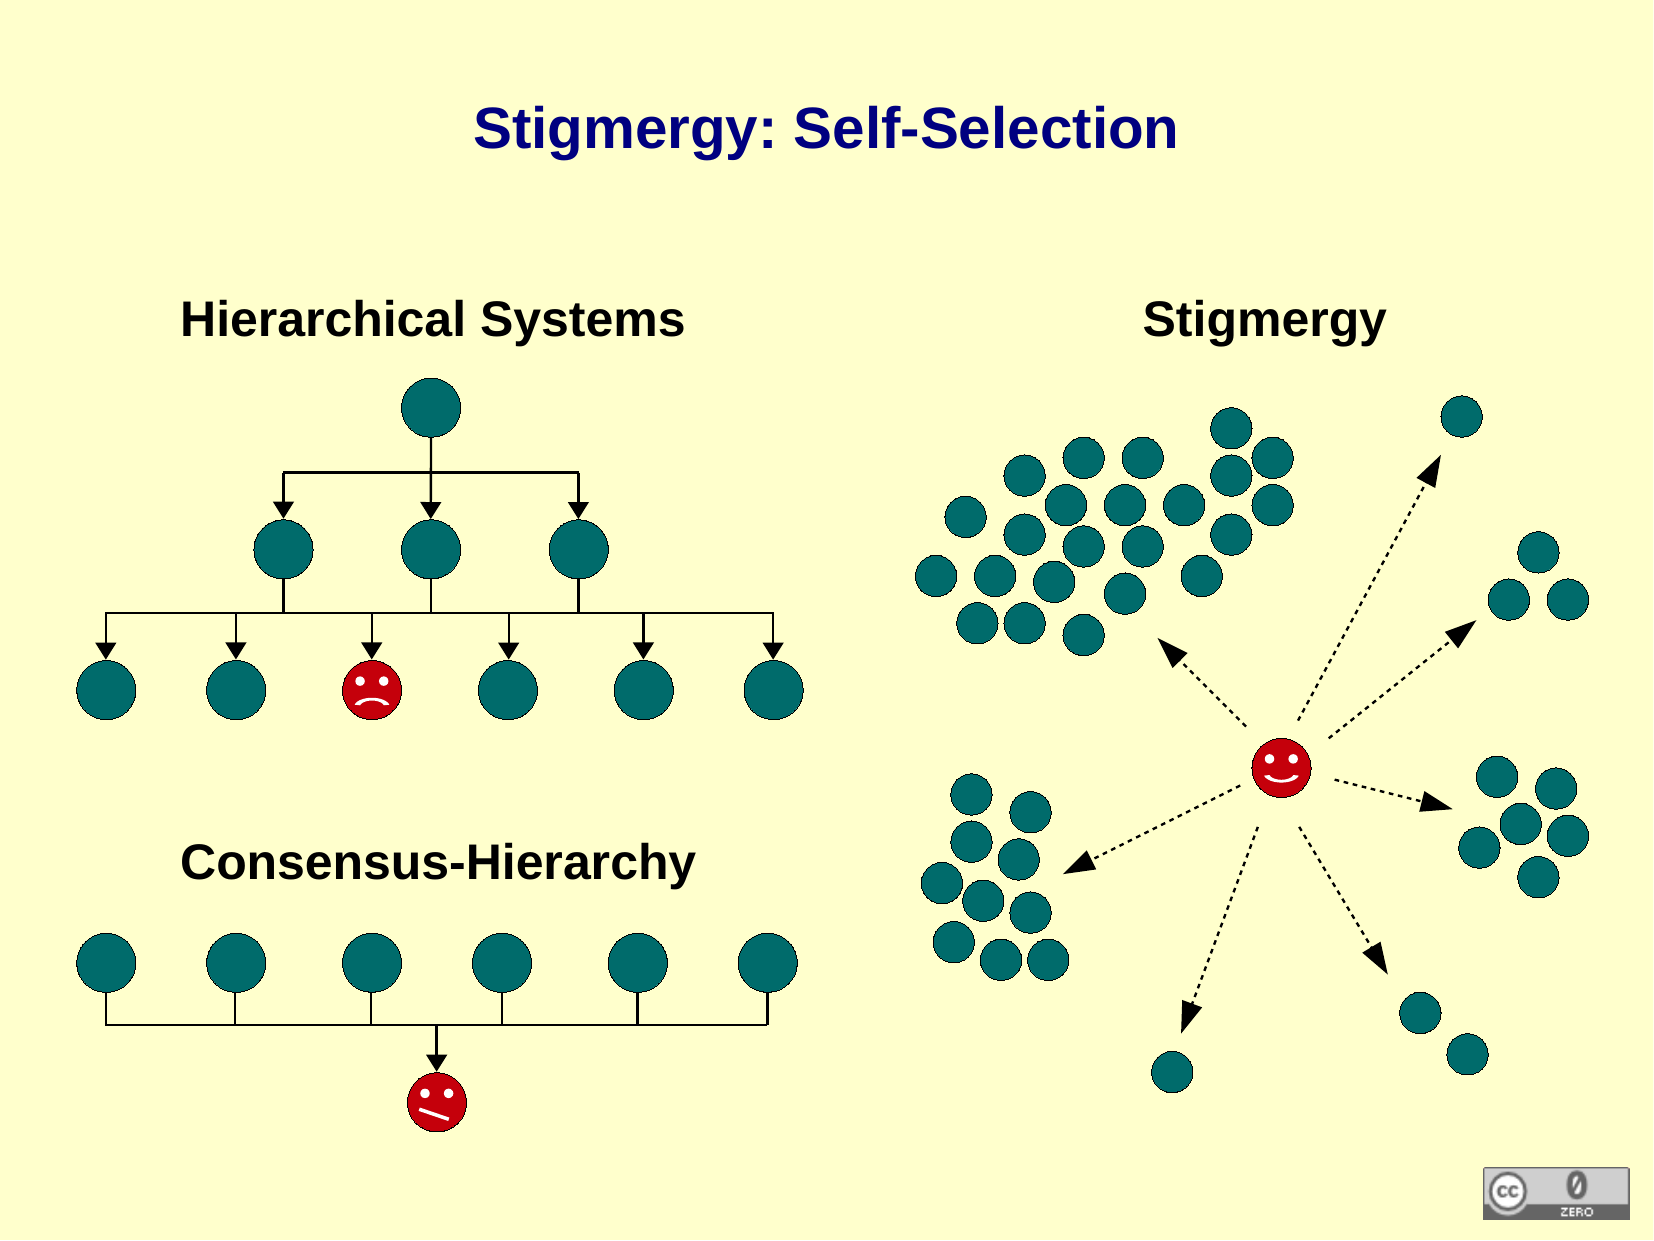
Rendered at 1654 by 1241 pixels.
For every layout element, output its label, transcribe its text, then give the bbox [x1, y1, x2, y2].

text_box [1151, 1051, 1193, 1093]
text_box [1210, 407, 1253, 449]
text_box [980, 939, 1022, 981]
text_box [1251, 738, 1312, 798]
text_box [342, 660, 402, 720]
text_box [962, 880, 1004, 922]
text_box [206, 660, 266, 720]
text_box Hierarchical Systems [165, 283, 701, 355]
text_box [1547, 815, 1589, 857]
text_box [253, 519, 314, 579]
text_box [744, 660, 804, 720]
text_box [1003, 454, 1046, 497]
text_box [1547, 578, 1589, 621]
text_box [1458, 826, 1501, 869]
text_box [1003, 602, 1046, 644]
text_box [933, 921, 975, 963]
text_box [1027, 939, 1069, 981]
text_box [1210, 454, 1253, 497]
text_box [1500, 803, 1542, 845]
text_box [944, 496, 987, 538]
text_box [1122, 525, 1164, 568]
text_box [1535, 767, 1577, 810]
text_box [1104, 572, 1146, 615]
text_box [1440, 395, 1483, 438]
text_box [1399, 992, 1442, 1034]
text_box [1003, 513, 1046, 556]
text_box [1163, 484, 1205, 526]
text_box [1062, 525, 1105, 568]
text_box [1251, 484, 1294, 526]
text_box [1009, 791, 1052, 833]
text_box [549, 519, 609, 579]
text_box [738, 933, 798, 993]
text_box [1045, 484, 1087, 526]
text_box [76, 933, 136, 993]
picture [1483, 1167, 1630, 1220]
text_box [1104, 484, 1146, 526]
text_box [1122, 437, 1164, 479]
text_box [614, 660, 674, 720]
text_box [407, 1072, 467, 1132]
text_box [1033, 561, 1075, 603]
text_box [76, 660, 136, 720]
text_box [472, 933, 532, 993]
text_box [1446, 1033, 1489, 1075]
text_box [608, 933, 668, 993]
text_box [950, 773, 993, 816]
text_box [1181, 555, 1223, 597]
text_box [1476, 756, 1518, 798]
text_box [1062, 614, 1105, 656]
text_box [915, 555, 957, 597]
text_box [401, 378, 461, 438]
text_box [1251, 437, 1294, 479]
text_box [921, 862, 963, 904]
text_box [1517, 856, 1560, 898]
text_box [1062, 437, 1105, 479]
title Stigmergy: Self-Selection [82, 55, 1571, 201]
text_box [1488, 578, 1530, 621]
text_box [974, 555, 1016, 597]
text_box Stigmergy [1127, 283, 1403, 355]
text_box [956, 602, 999, 644]
text_box [998, 838, 1040, 881]
text_box Consensus-Hierarchy [165, 826, 712, 899]
text_box [1210, 513, 1253, 556]
text_box [206, 933, 266, 993]
text_box [478, 660, 538, 720]
text_box [1009, 891, 1052, 934]
text_box [342, 933, 402, 993]
text_box [1517, 531, 1560, 574]
text_box [950, 820, 993, 863]
text_box [401, 519, 461, 579]
